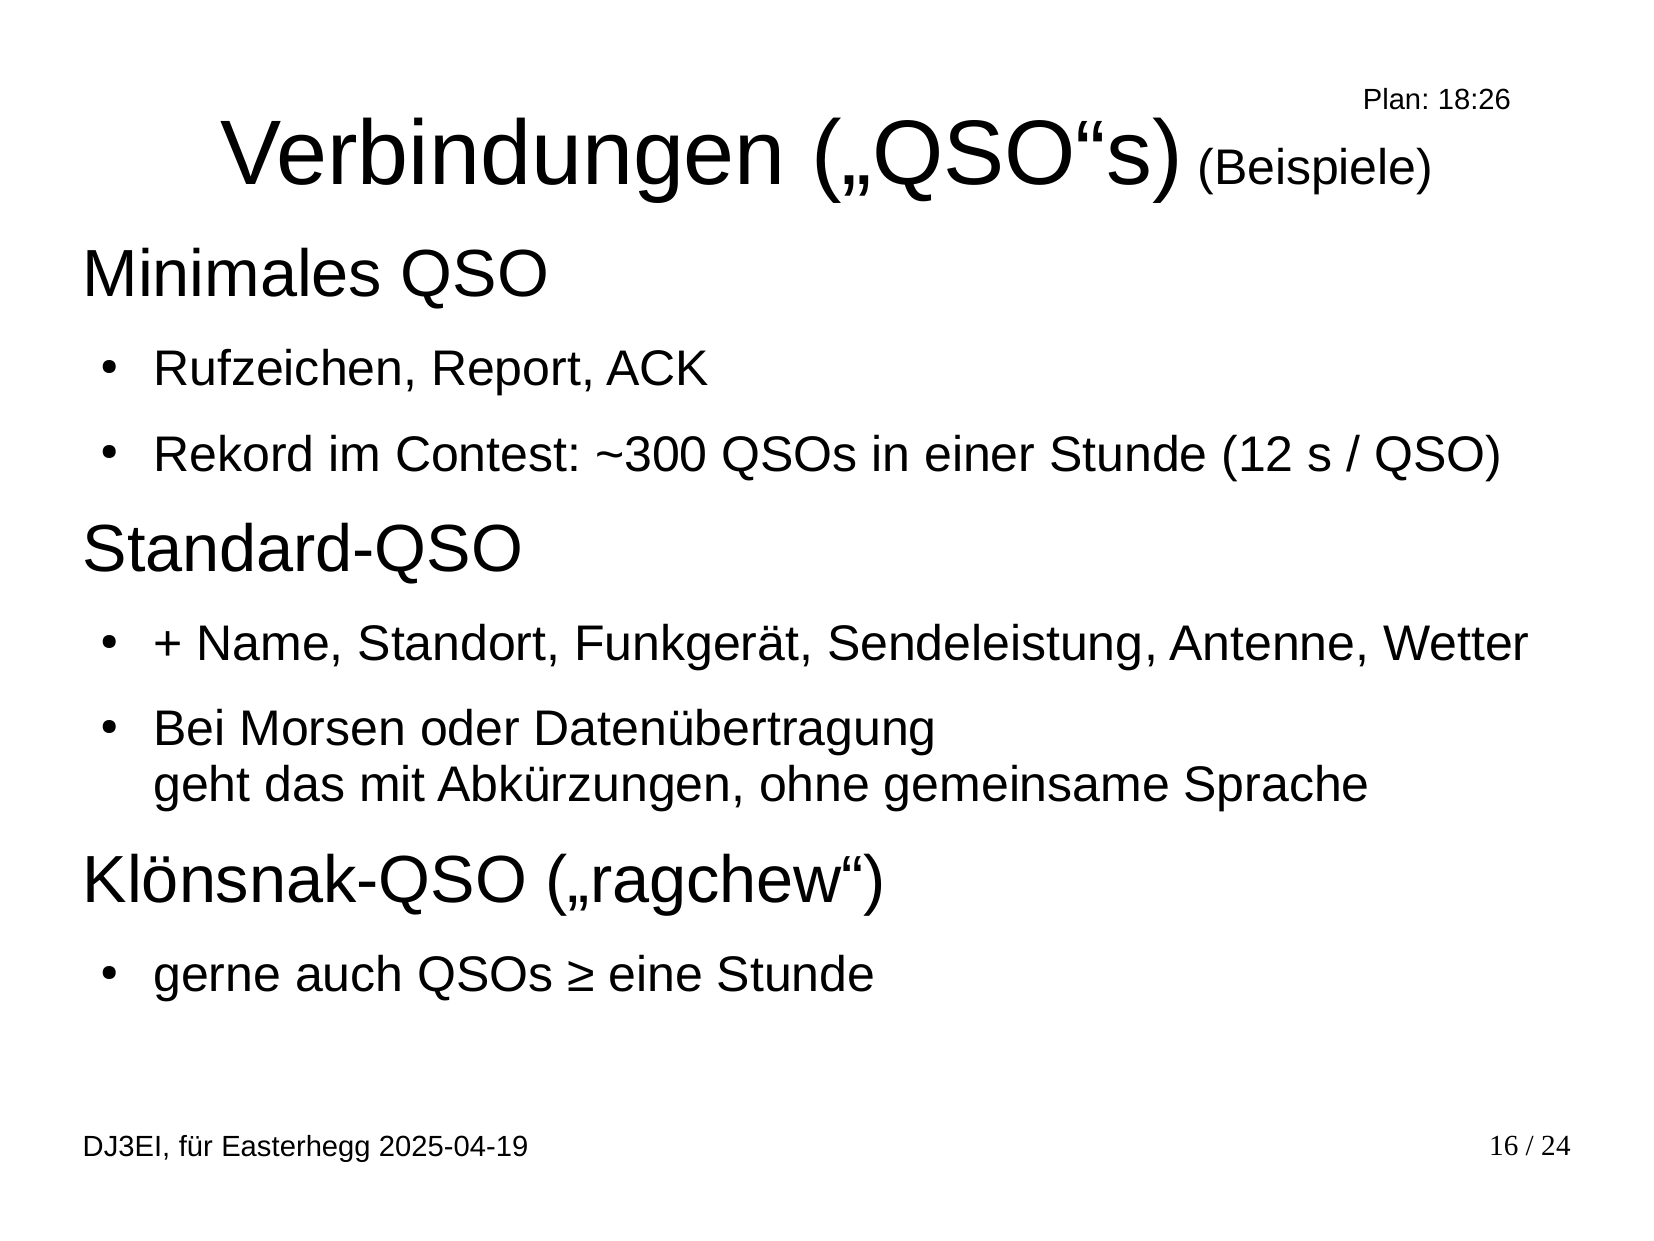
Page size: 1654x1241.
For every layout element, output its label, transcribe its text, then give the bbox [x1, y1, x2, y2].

title Verbindungen („QSO“s) (Beispiele) [82, 49, 1571, 236]
list Minimales QSO Rufzeichen, Report, ACK Rekord im Contest: ~300 QSOs in einer Stunde (12 s / QSO) Standard-QSO + Name, Standort, Funkgerät, Sendeleistung, Antenne, Wetter Bei Morsen oder Datenübertragung geht das mit Abkürzungen, ohne gemeinsame Sprache Klönsnak-QSO („ragchew“) gerne auch QSOs ≥ eine Stunde [82, 236, 1571, 1087]
text_box Plan: 18:26 [1348, 75, 1527, 123]
